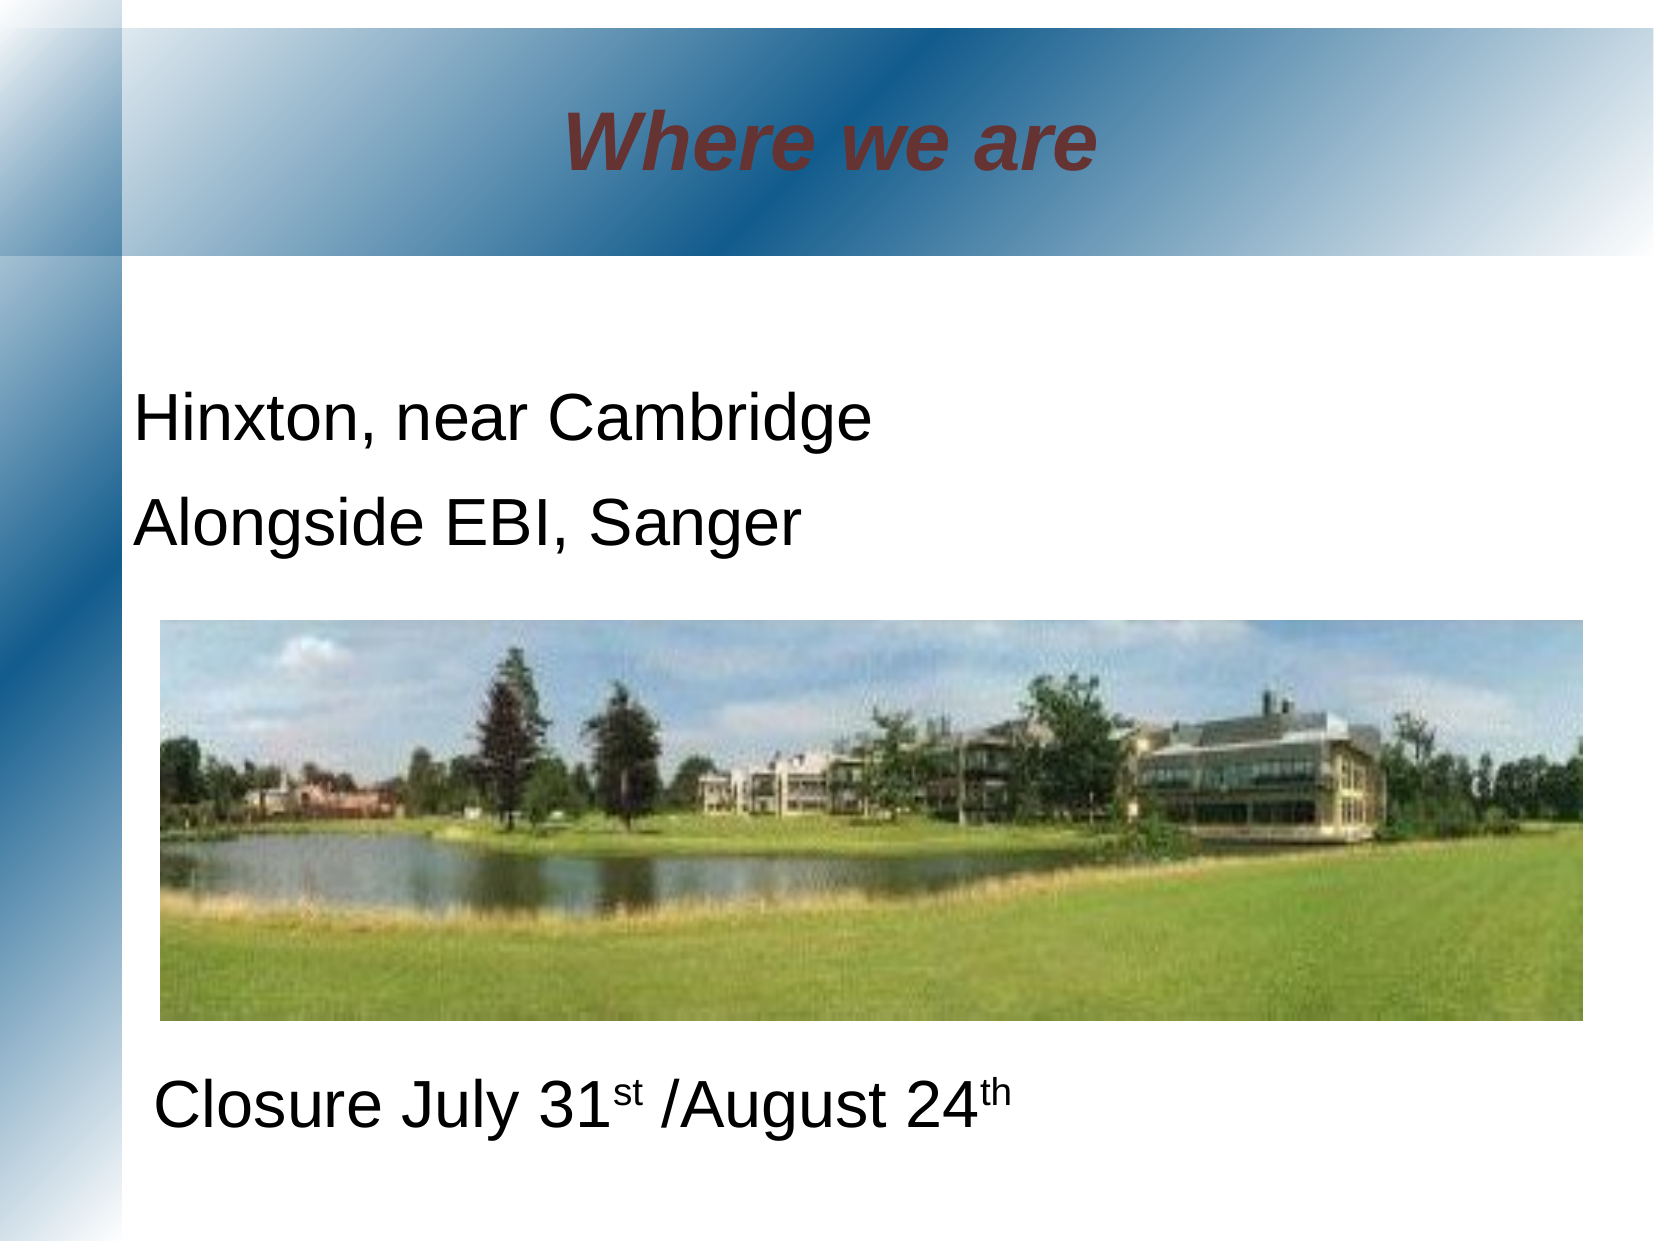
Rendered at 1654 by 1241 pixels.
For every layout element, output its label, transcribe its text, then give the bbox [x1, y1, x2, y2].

title Where we are [125, 37, 1538, 246]
list Closure July 31st /August 24th [141, 1067, 1554, 1204]
picture [160, 620, 1583, 1021]
list Hinxton, near Cambridge Alongside EBI, Sanger [121, 380, 1534, 634]
